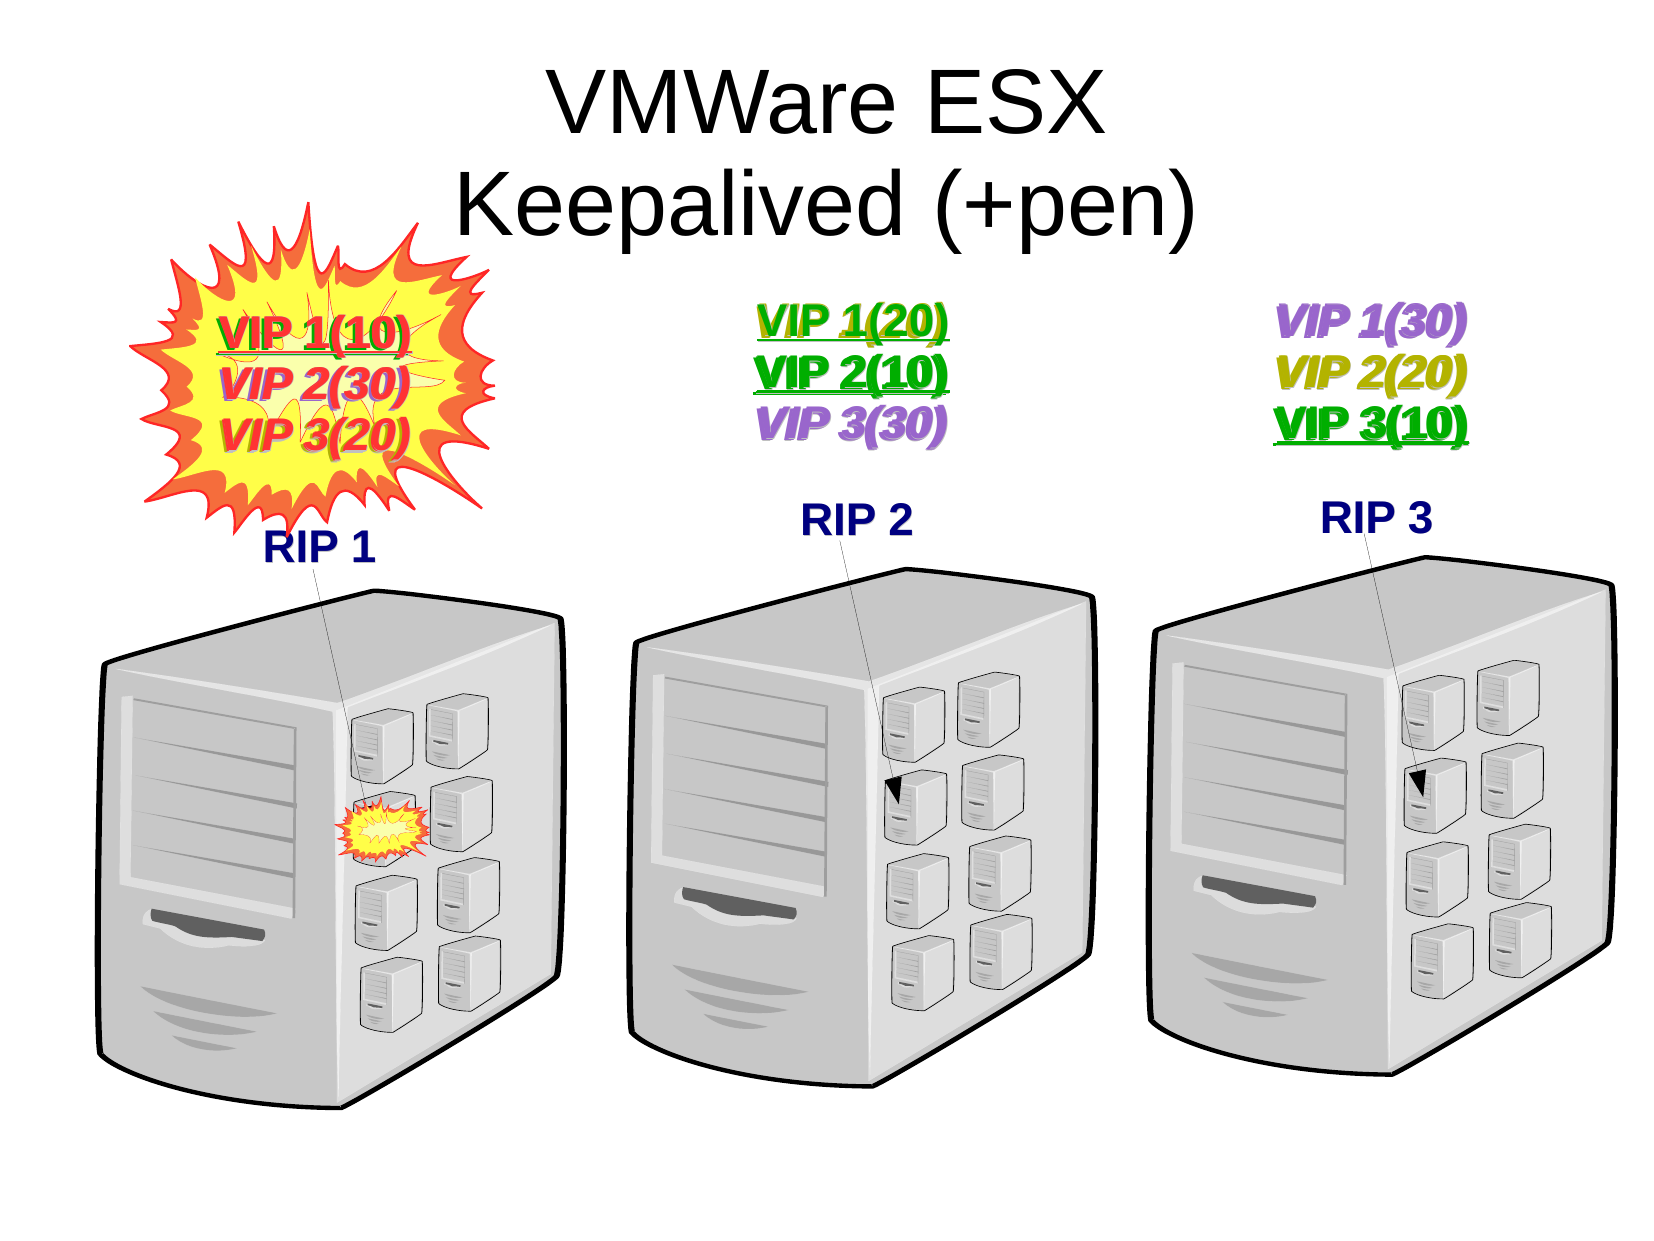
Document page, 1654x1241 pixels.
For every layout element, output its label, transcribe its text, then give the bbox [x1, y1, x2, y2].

text_box VIP 1(10) VIP 2(30) VIP 3(20) [200, 301, 502, 472]
picture [129, 200, 497, 539]
text_box RIP 3 [1305, 484, 1471, 552]
chart [203, 286, 1544, 469]
picture [626, 566, 1099, 1089]
text_box VIP 1(20) VIP 2(10) VIP 3(30) [742, 287, 1085, 459]
picture [94, 588, 567, 1111]
text_box VIP 1(30) VIP 2(20) VIP 3(10) [1261, 287, 1546, 458]
text_box RIP 1 [248, 539, 414, 581]
picture [1145, 555, 1618, 1077]
title VMWare ESX Keepalived (+pen) [82, 49, 1571, 257]
text_box RIP 2 [785, 486, 951, 554]
text_box VIP 1(10) VIP 2(30) VIP 3(20) [204, 299, 506, 470]
